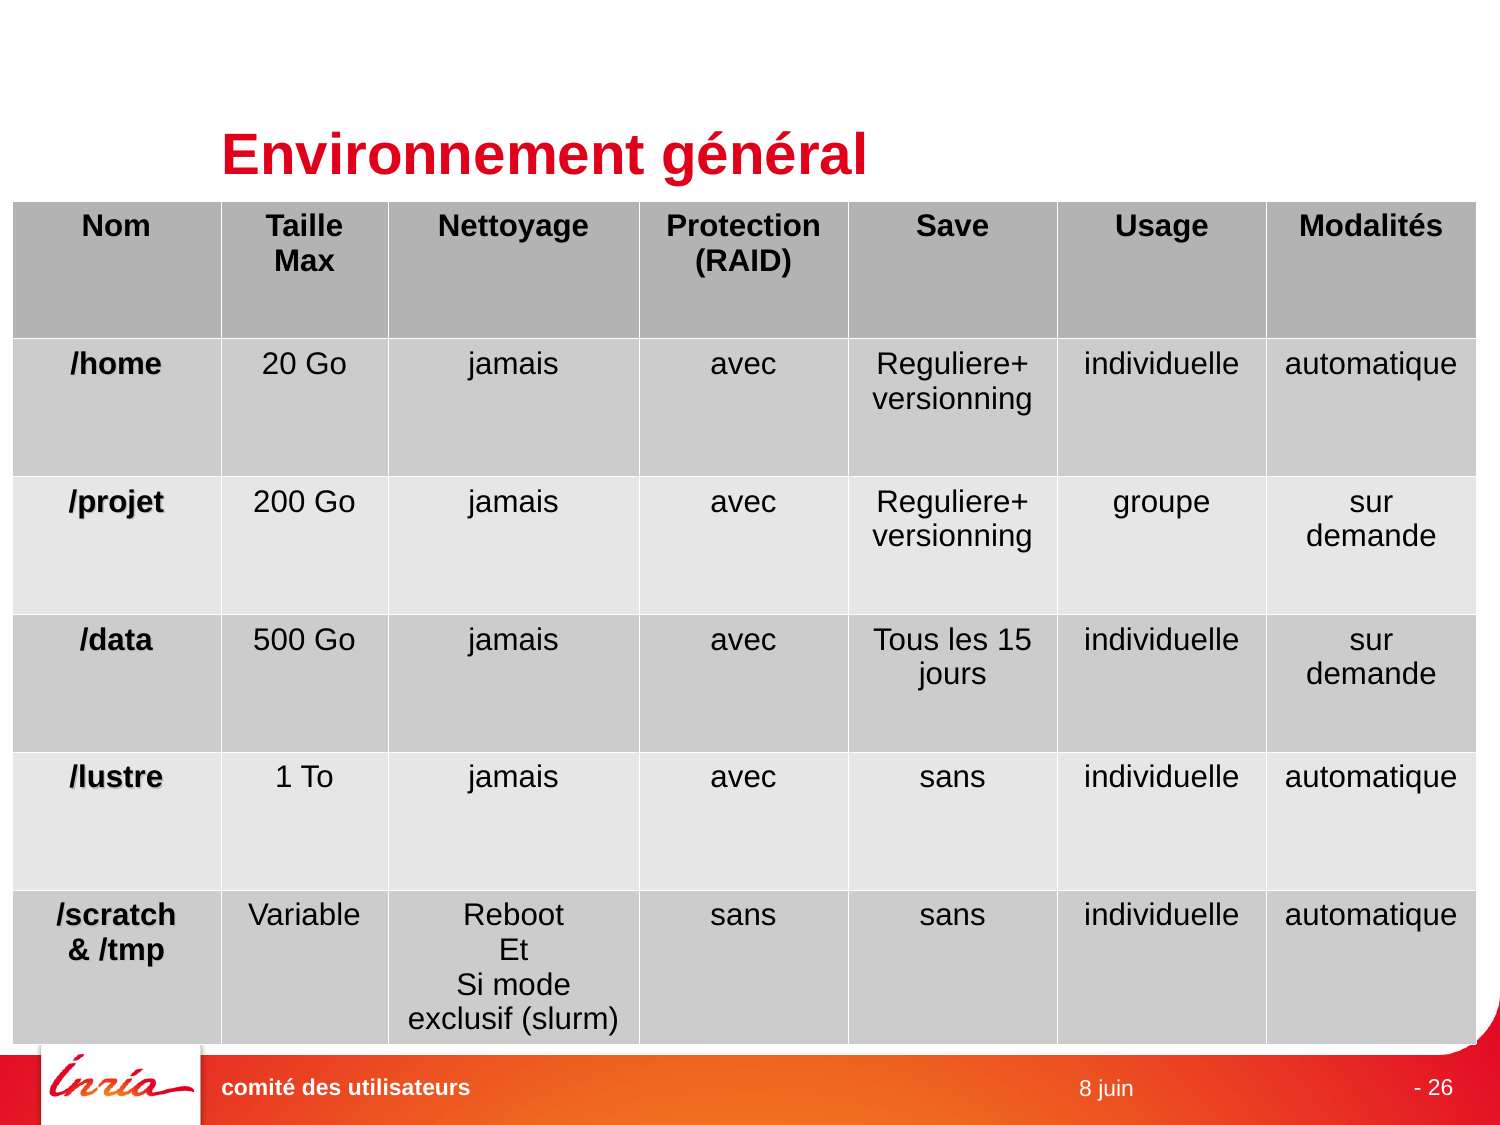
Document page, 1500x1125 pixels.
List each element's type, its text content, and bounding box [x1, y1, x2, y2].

table_cell automatique [1267, 339, 1476, 476]
table_cell jamais [389, 339, 639, 476]
table_cell Reguliere+ versionning [849, 477, 1057, 614]
table_cell avec [640, 615, 848, 752]
title Environnement général [221, 57, 1459, 201]
table_header Usage [1058, 202, 1266, 338]
table_header Nom [13, 202, 221, 338]
table_cell individuelle [1058, 891, 1266, 1044]
table_cell avec [640, 753, 848, 890]
table_cell individuelle [1058, 615, 1266, 752]
table_cell sur demande [1267, 615, 1476, 752]
table_cell /data [13, 615, 221, 752]
table_cell automatique [1267, 753, 1476, 890]
table_cell individuelle [1058, 753, 1266, 890]
table_cell jamais [389, 753, 639, 890]
table_cell sans [640, 891, 848, 1044]
table_header Save [849, 202, 1057, 338]
table_cell jamais [389, 615, 639, 752]
table_cell Tous les 15 jours [849, 615, 1057, 752]
table_cell avec [640, 339, 848, 476]
table_header Taille Max [222, 202, 388, 338]
table_cell /home [13, 339, 221, 476]
table_cell avec [640, 477, 848, 614]
table_cell jamais [389, 477, 639, 614]
table_cell automatique [1267, 891, 1476, 1044]
table_cell 1 To [222, 753, 388, 890]
table_cell /lustre [13, 753, 221, 890]
table_cell sans [849, 891, 1057, 1044]
table_cell /scratch & /tmp [13, 891, 221, 1044]
table_cell Reguliere+ versionning [849, 339, 1057, 476]
table_cell Reboot Et Si mode exclusif (slurm) [389, 891, 639, 1044]
table_cell sur demande [1267, 477, 1476, 614]
table_cell sans [849, 753, 1057, 890]
table_header Nettoyage [389, 202, 639, 338]
table_cell 500 Go [222, 615, 388, 752]
picture [0, 947, 1500, 1125]
table_header Protection (RAID) [640, 202, 848, 338]
table_cell Variable [222, 891, 388, 1044]
table_cell 20 Go [222, 339, 388, 476]
table_cell /projet [13, 477, 221, 614]
table_cell 200 Go [222, 477, 388, 614]
table_cell groupe [1058, 477, 1266, 614]
table_cell individuelle [1058, 339, 1266, 476]
table_header Modalités [1267, 202, 1476, 338]
